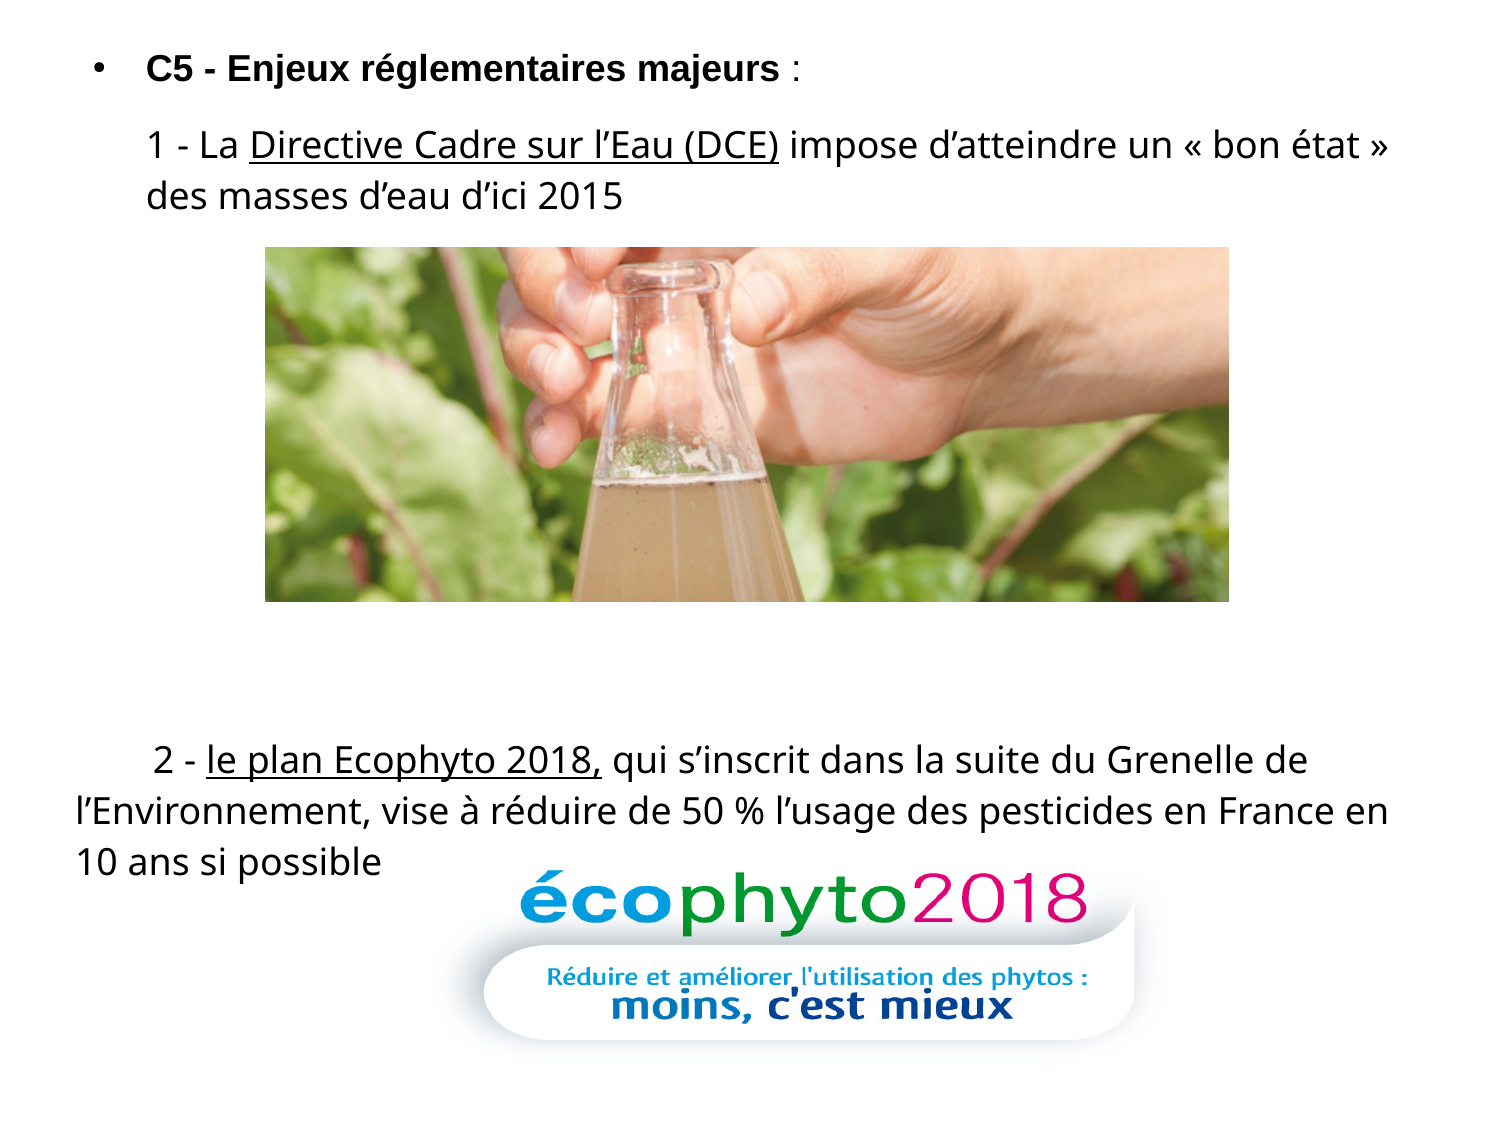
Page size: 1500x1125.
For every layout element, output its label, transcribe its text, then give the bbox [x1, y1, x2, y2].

picture [413, 842, 1182, 1075]
list C5 - Enjeux réglementaires majeurs : 1 - La Directive Cadre sur l’Eau (DCE) impose d’atteindre un « bon état » des masses d’eau d’ici 2015 2 - le plan Ecophyto 2018, qui s’inscrit dans la suite du Grenelle de l’Environnement, vise à réduire de 50 % l’usage des pesticides en France en 10 ans si possible [75, 47, 1425, 916]
picture [265, 247, 1229, 602]
